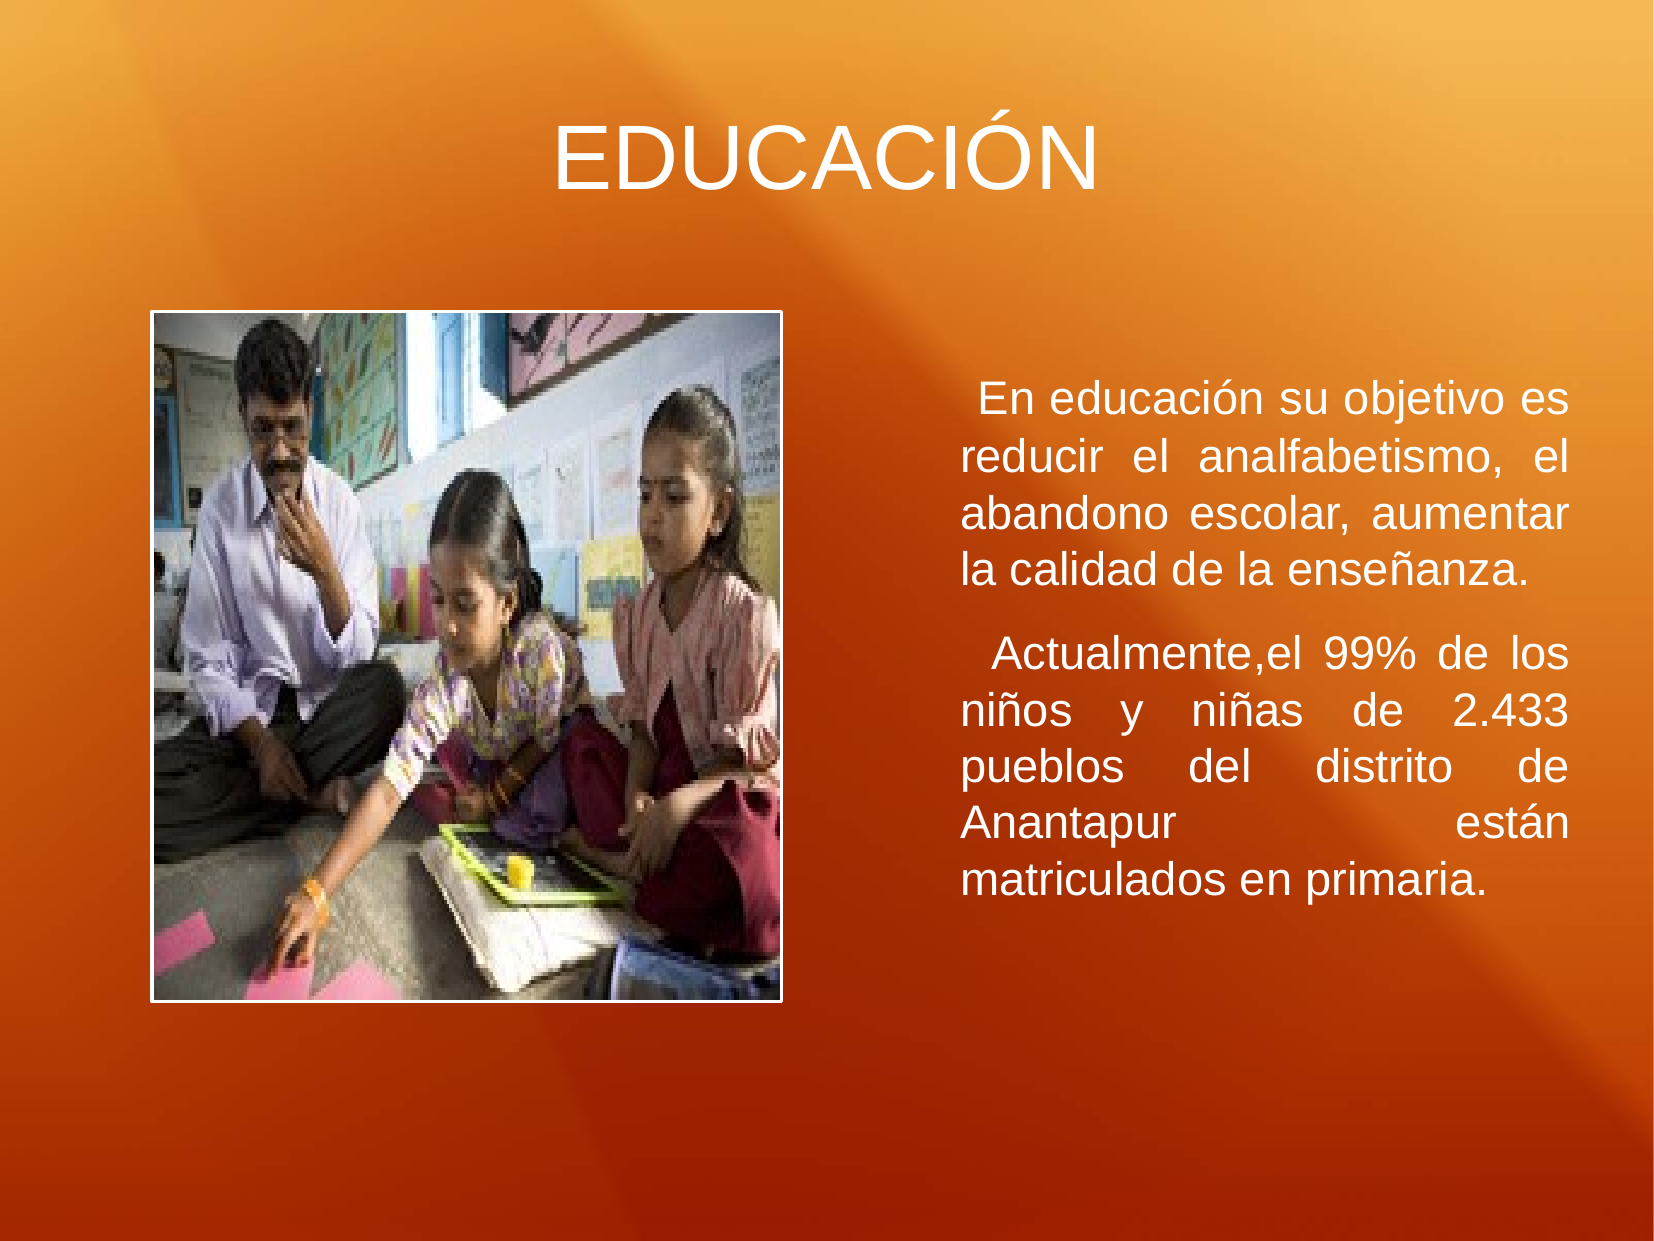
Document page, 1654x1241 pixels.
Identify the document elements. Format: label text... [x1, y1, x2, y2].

picture [153, 312, 780, 1001]
title EDUCACIÓN [82, 56, 1571, 250]
list En educación su objetivo es reducir el analfabetismo, el abandono escolar, aumentar la calidad de la enseñanza. Actualmente,el 99% de los niños y niñas de 2.433 pueblos del distrito de Anantapur están matriculados en primaria. [826, 360, 1571, 939]
